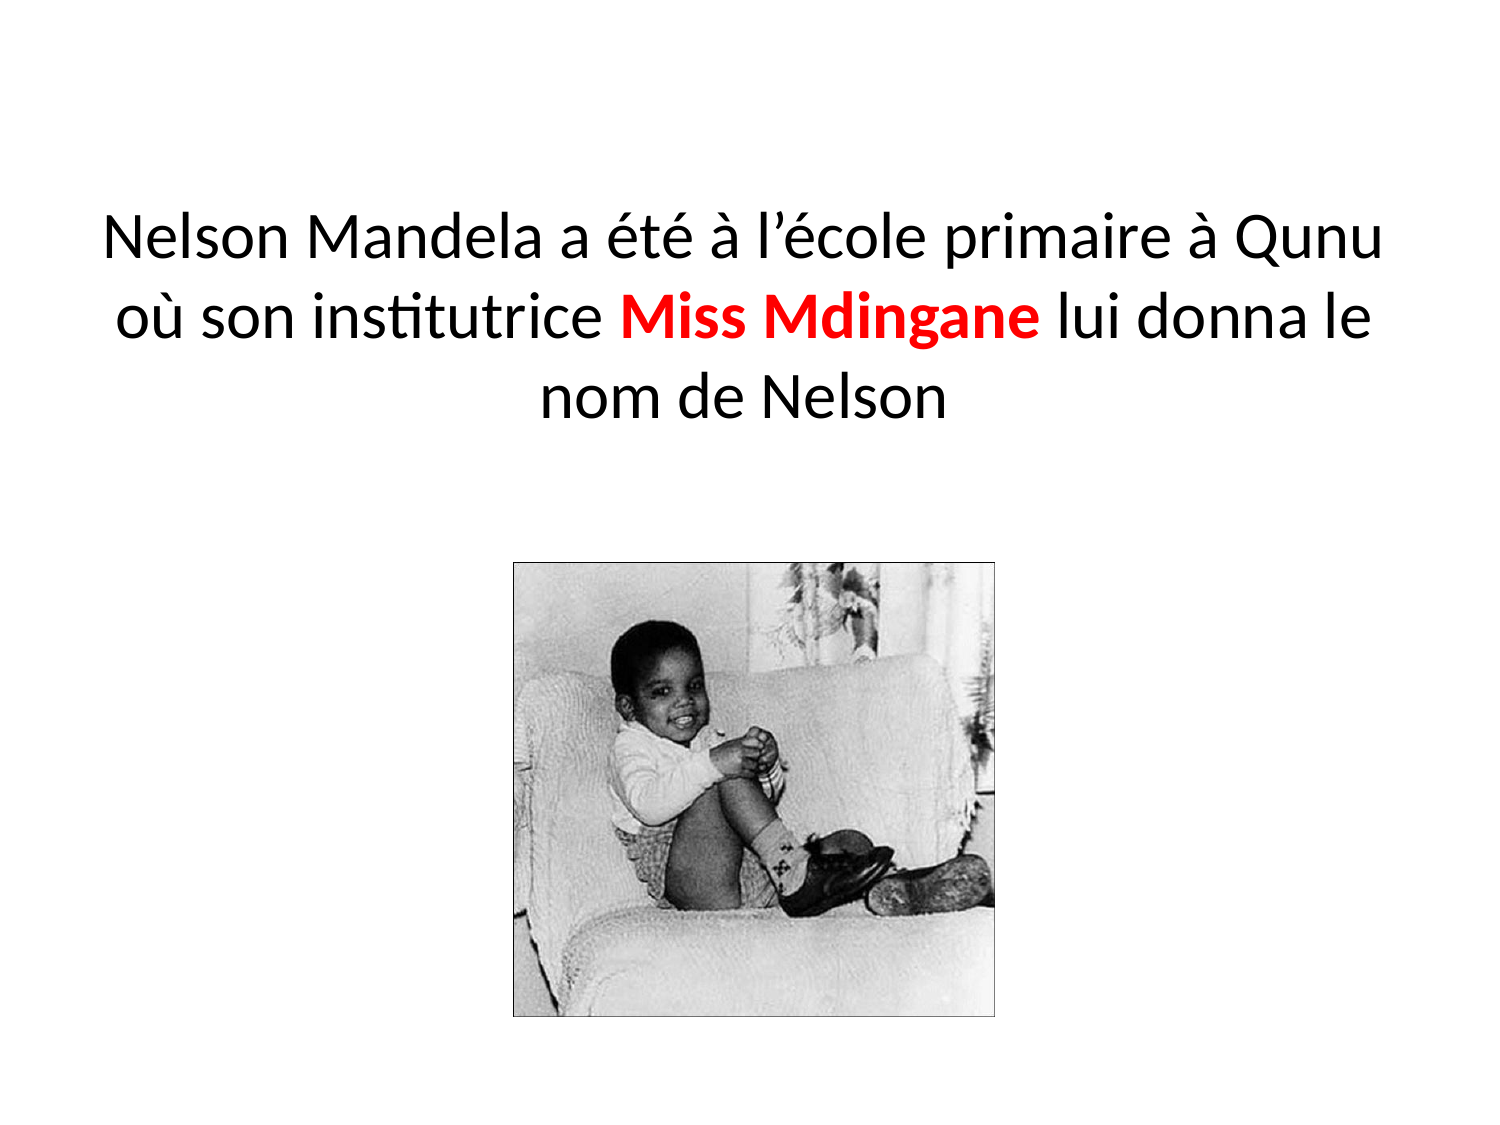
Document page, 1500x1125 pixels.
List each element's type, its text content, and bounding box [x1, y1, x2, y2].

list Nelson Mandela a été à l’école primaire à Qunu où son institutrice Miss Mdingane lui donna le nom de Nelson [53, 184, 1436, 492]
picture [513, 562, 995, 1017]
